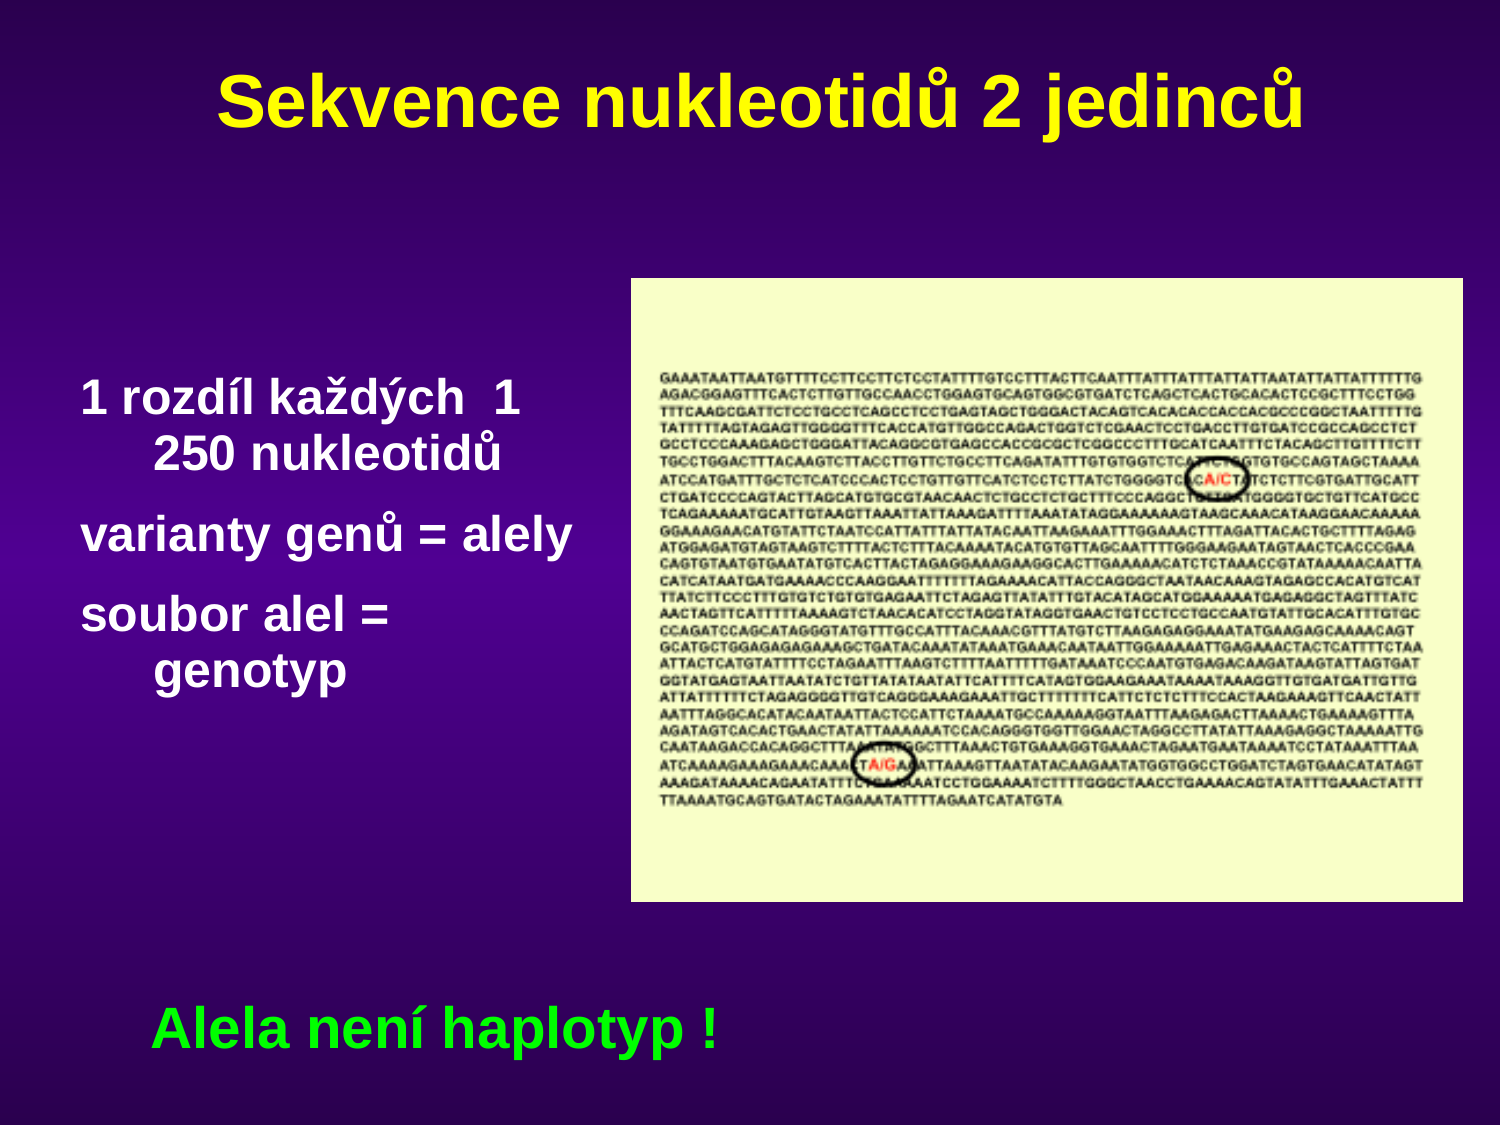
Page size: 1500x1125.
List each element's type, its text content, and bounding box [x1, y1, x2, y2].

text_box Alela není haplotyp ! [135, 987, 1235, 1071]
text_box 1 rozdíl každých 1 250 nukleotidů varianty genů = alely soubor alel = genotyp [64, 361, 609, 811]
title Sekvence nukleotidů 2 jedinců [88, 42, 1436, 161]
picture [631, 278, 1463, 902]
